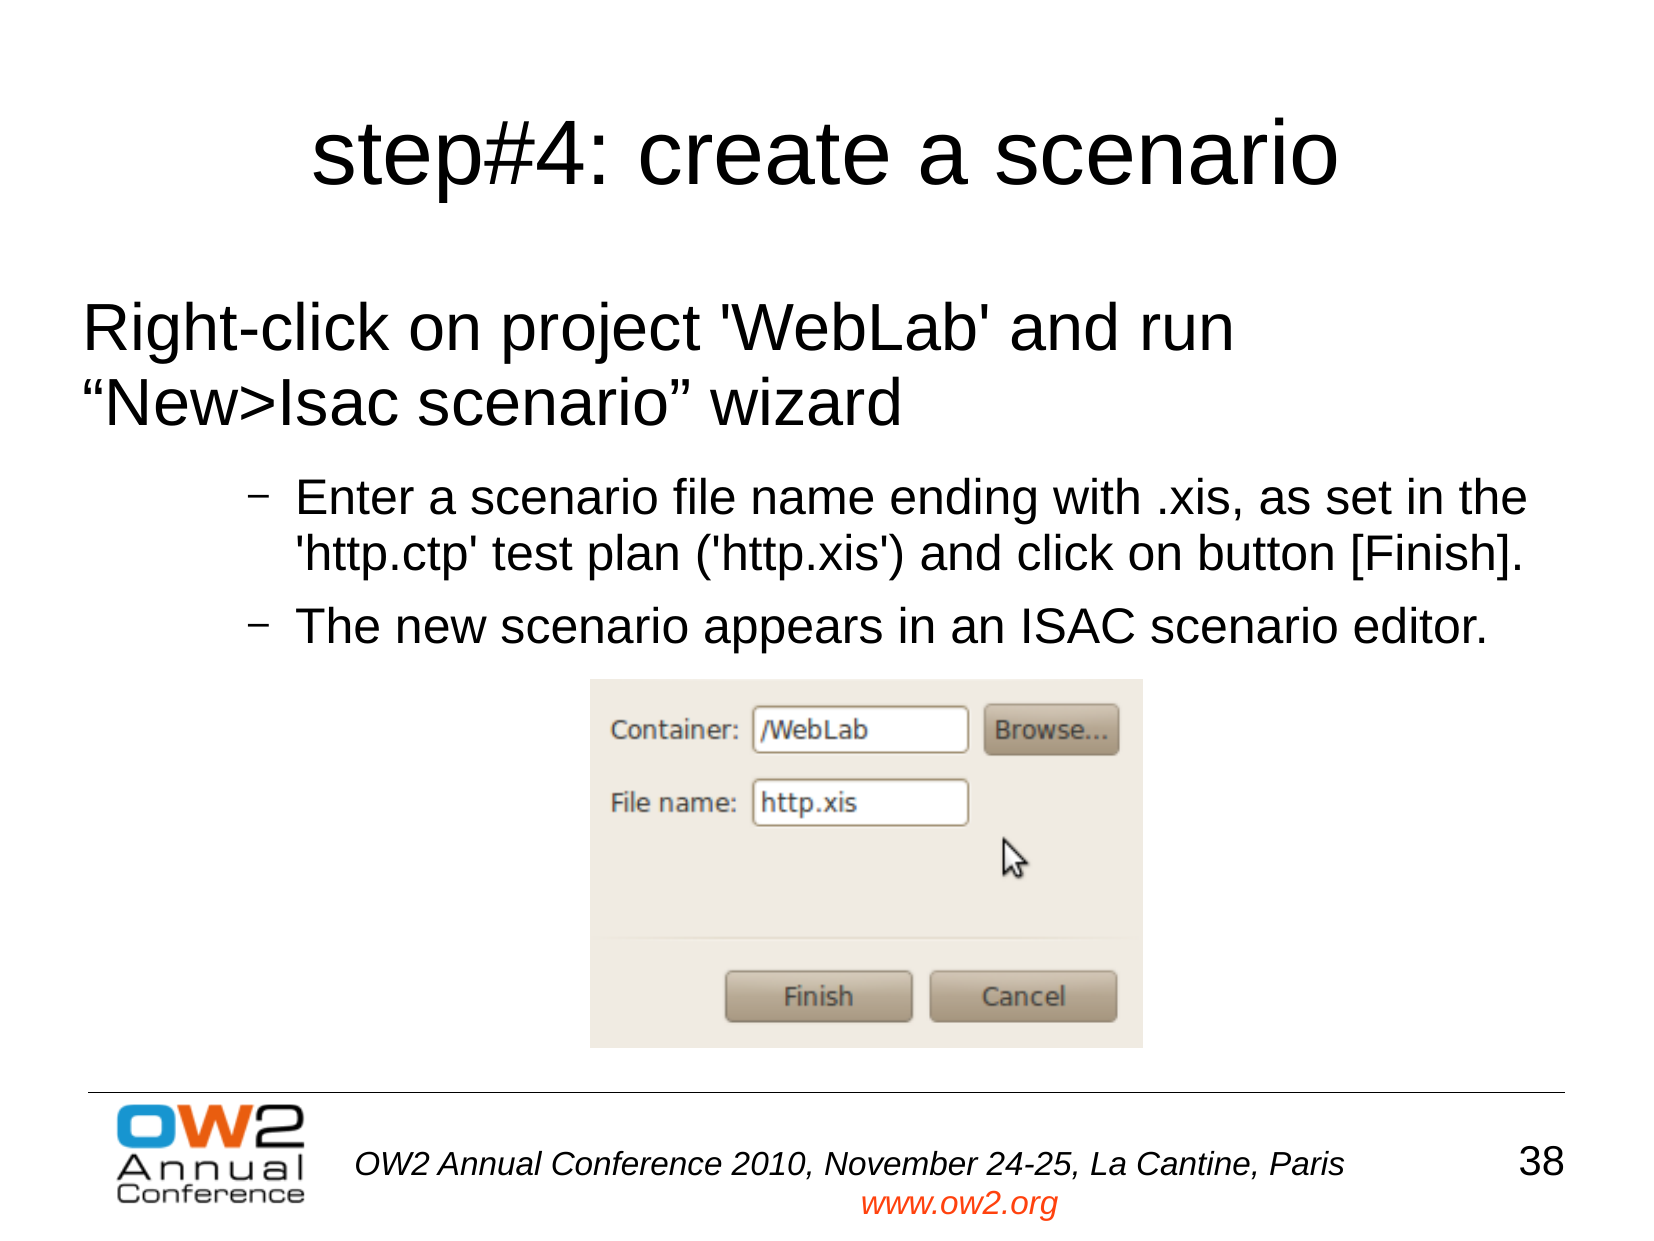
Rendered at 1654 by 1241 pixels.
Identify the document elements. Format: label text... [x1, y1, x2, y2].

list Right-click on project 'WebLab' and run “New>Isac scenario” wizard Enter a scenario file name ending with .xis, as set in the 'http.ctp' test plan ('http.xis') and click on button [Finish]. The new scenario appears in an ISAC scenario editor. [82, 290, 1571, 1109]
picture [88, 1109, 333, 1213]
title step#4: create a scenario [82, 49, 1571, 257]
picture [590, 679, 1143, 1048]
